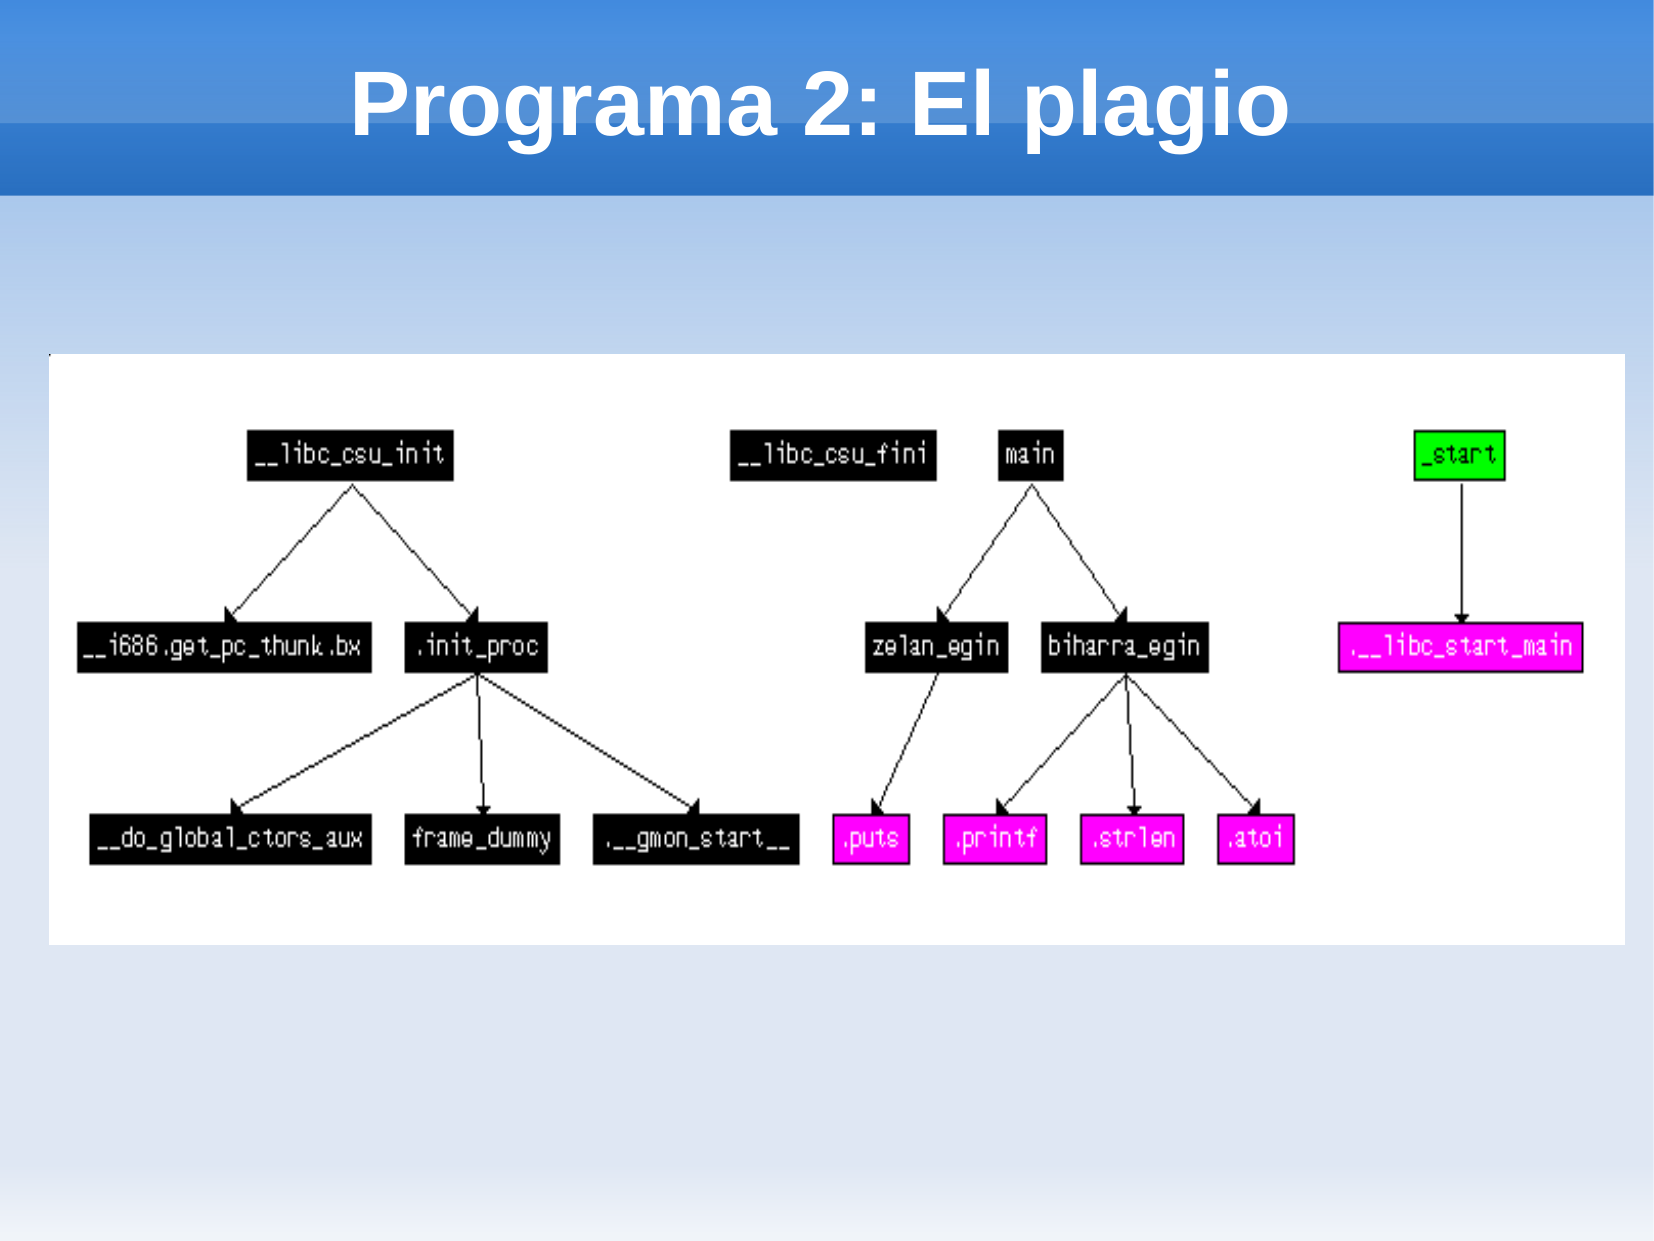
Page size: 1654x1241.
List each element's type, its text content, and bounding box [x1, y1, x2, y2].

picture [0, 0, 1654, 1241]
title Programa 2: El plagio [76, 7, 1565, 200]
